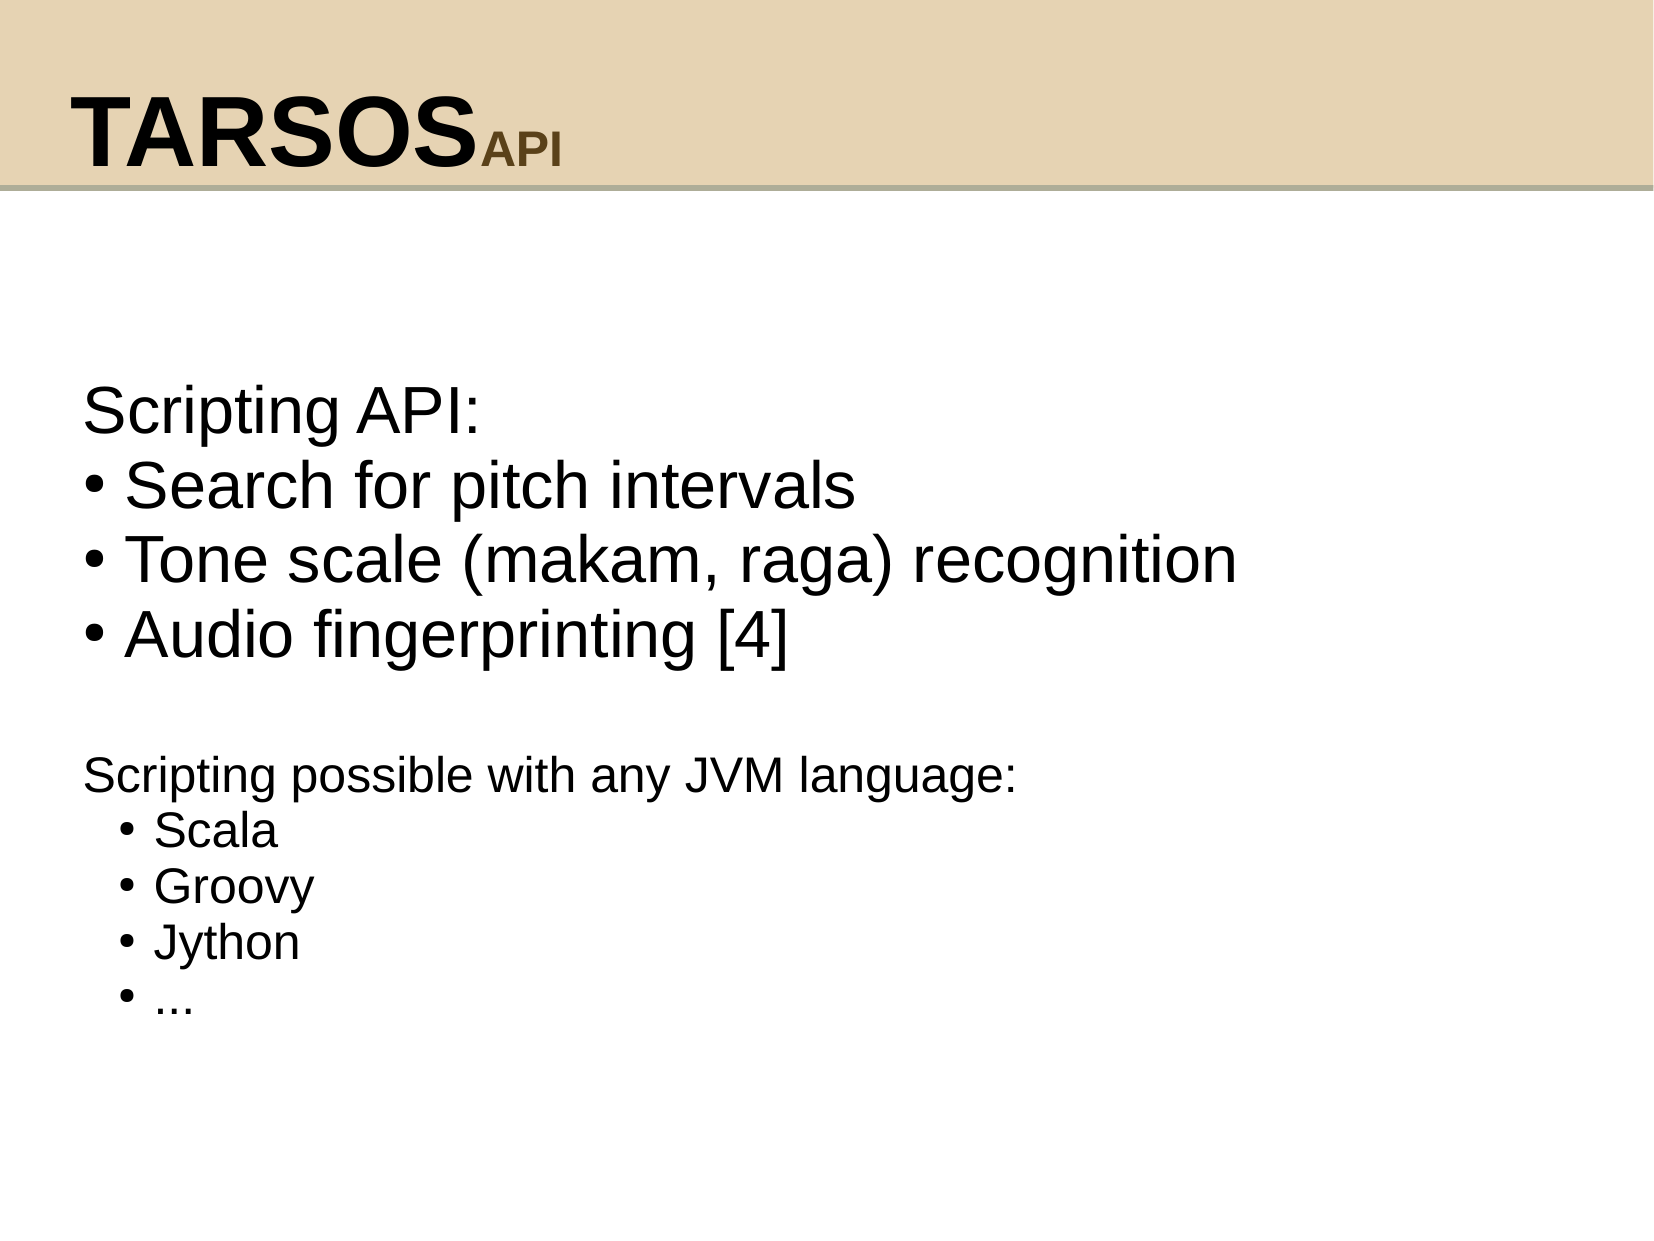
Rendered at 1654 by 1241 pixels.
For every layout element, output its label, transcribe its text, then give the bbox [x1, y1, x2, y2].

title TARSOSAPI [0, 0, 1654, 188]
text_box Scripting API: Search for pitch intervals Tone scale (makam, raga) recognition Audio fingerprinting [4] Scripting possible with any JVM language: Scala Groovy Jython ... [82, 297, 1571, 1102]
